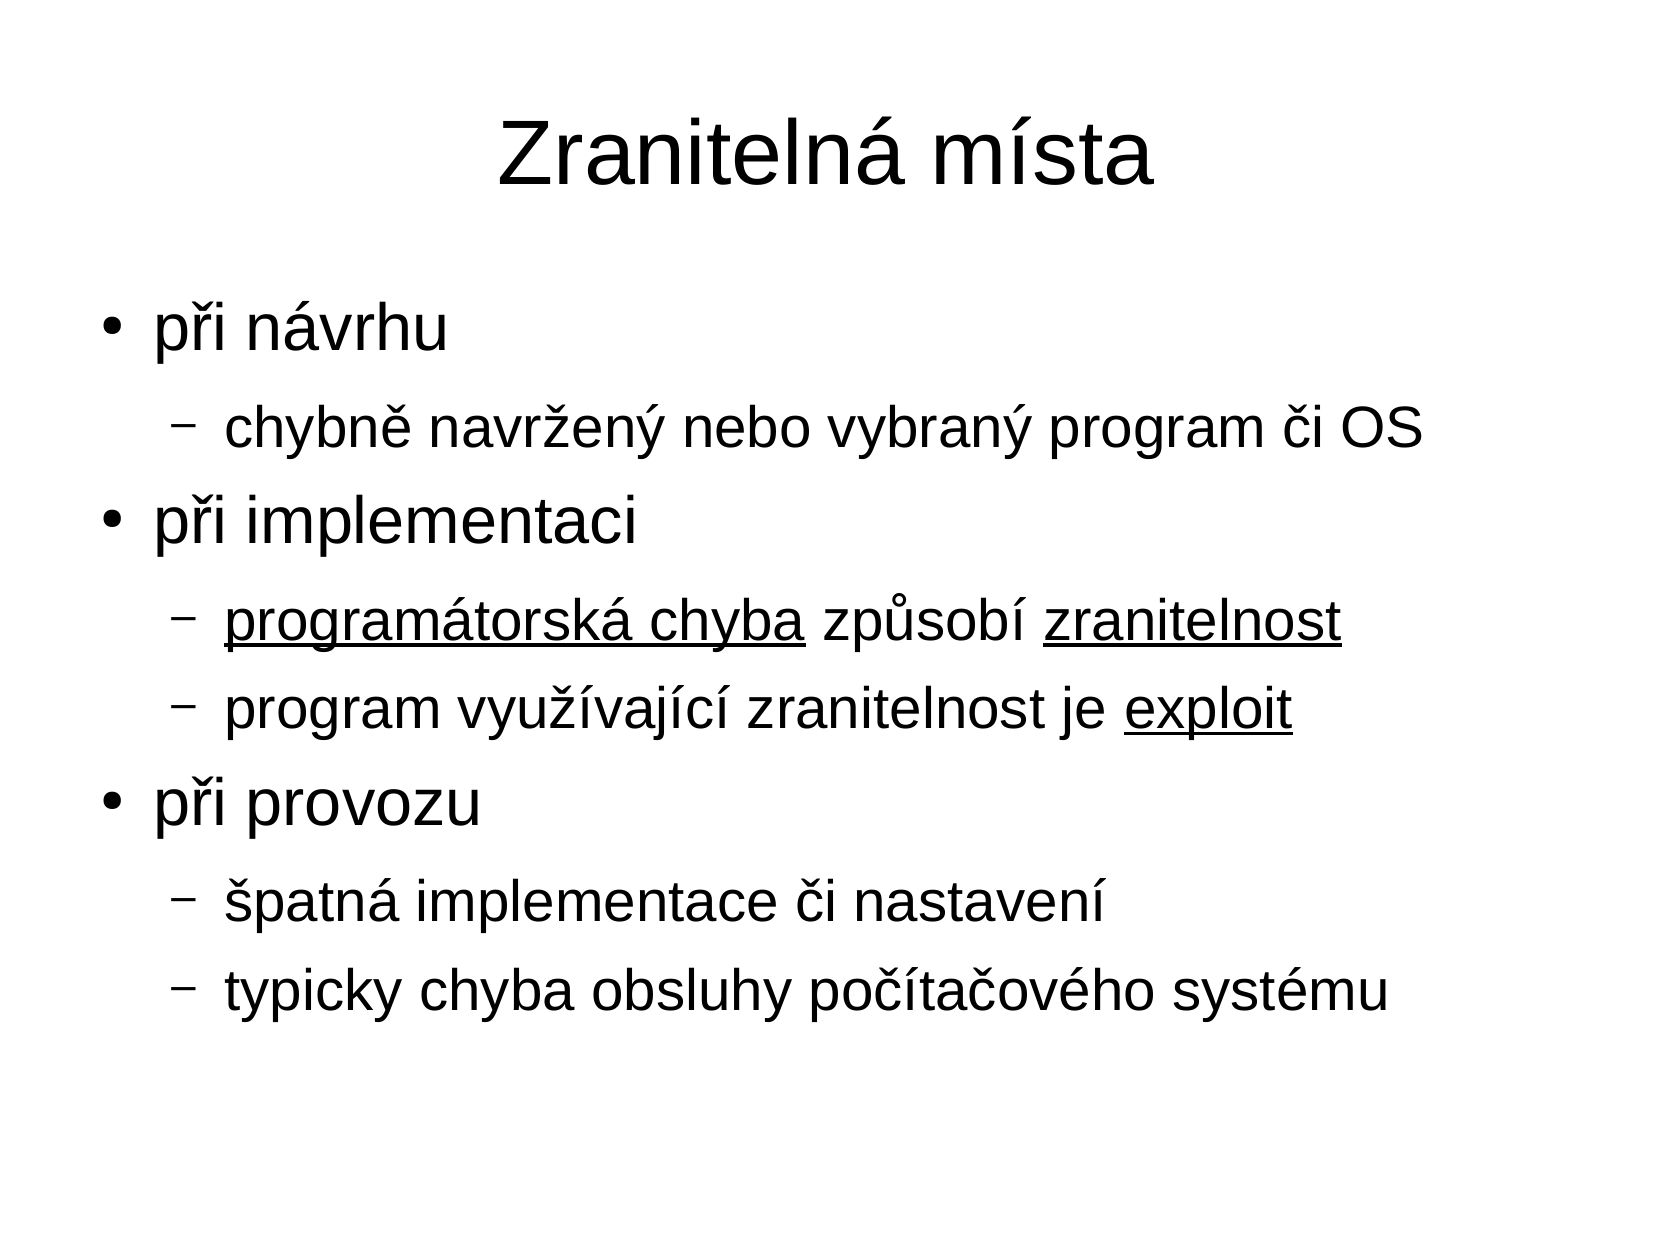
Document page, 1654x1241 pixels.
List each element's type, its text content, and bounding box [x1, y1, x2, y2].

title Zranitelná místa [82, 56, 1571, 250]
list při návrhu chybně navržený nebo vybraný program či OS při implementaci programátorská chyba způsobí zranitelnost program využívající zranitelnost je exploit při provozu špatná implementace či nastavení typicky chyba obsluhy počítačového systému [82, 290, 1571, 1094]
